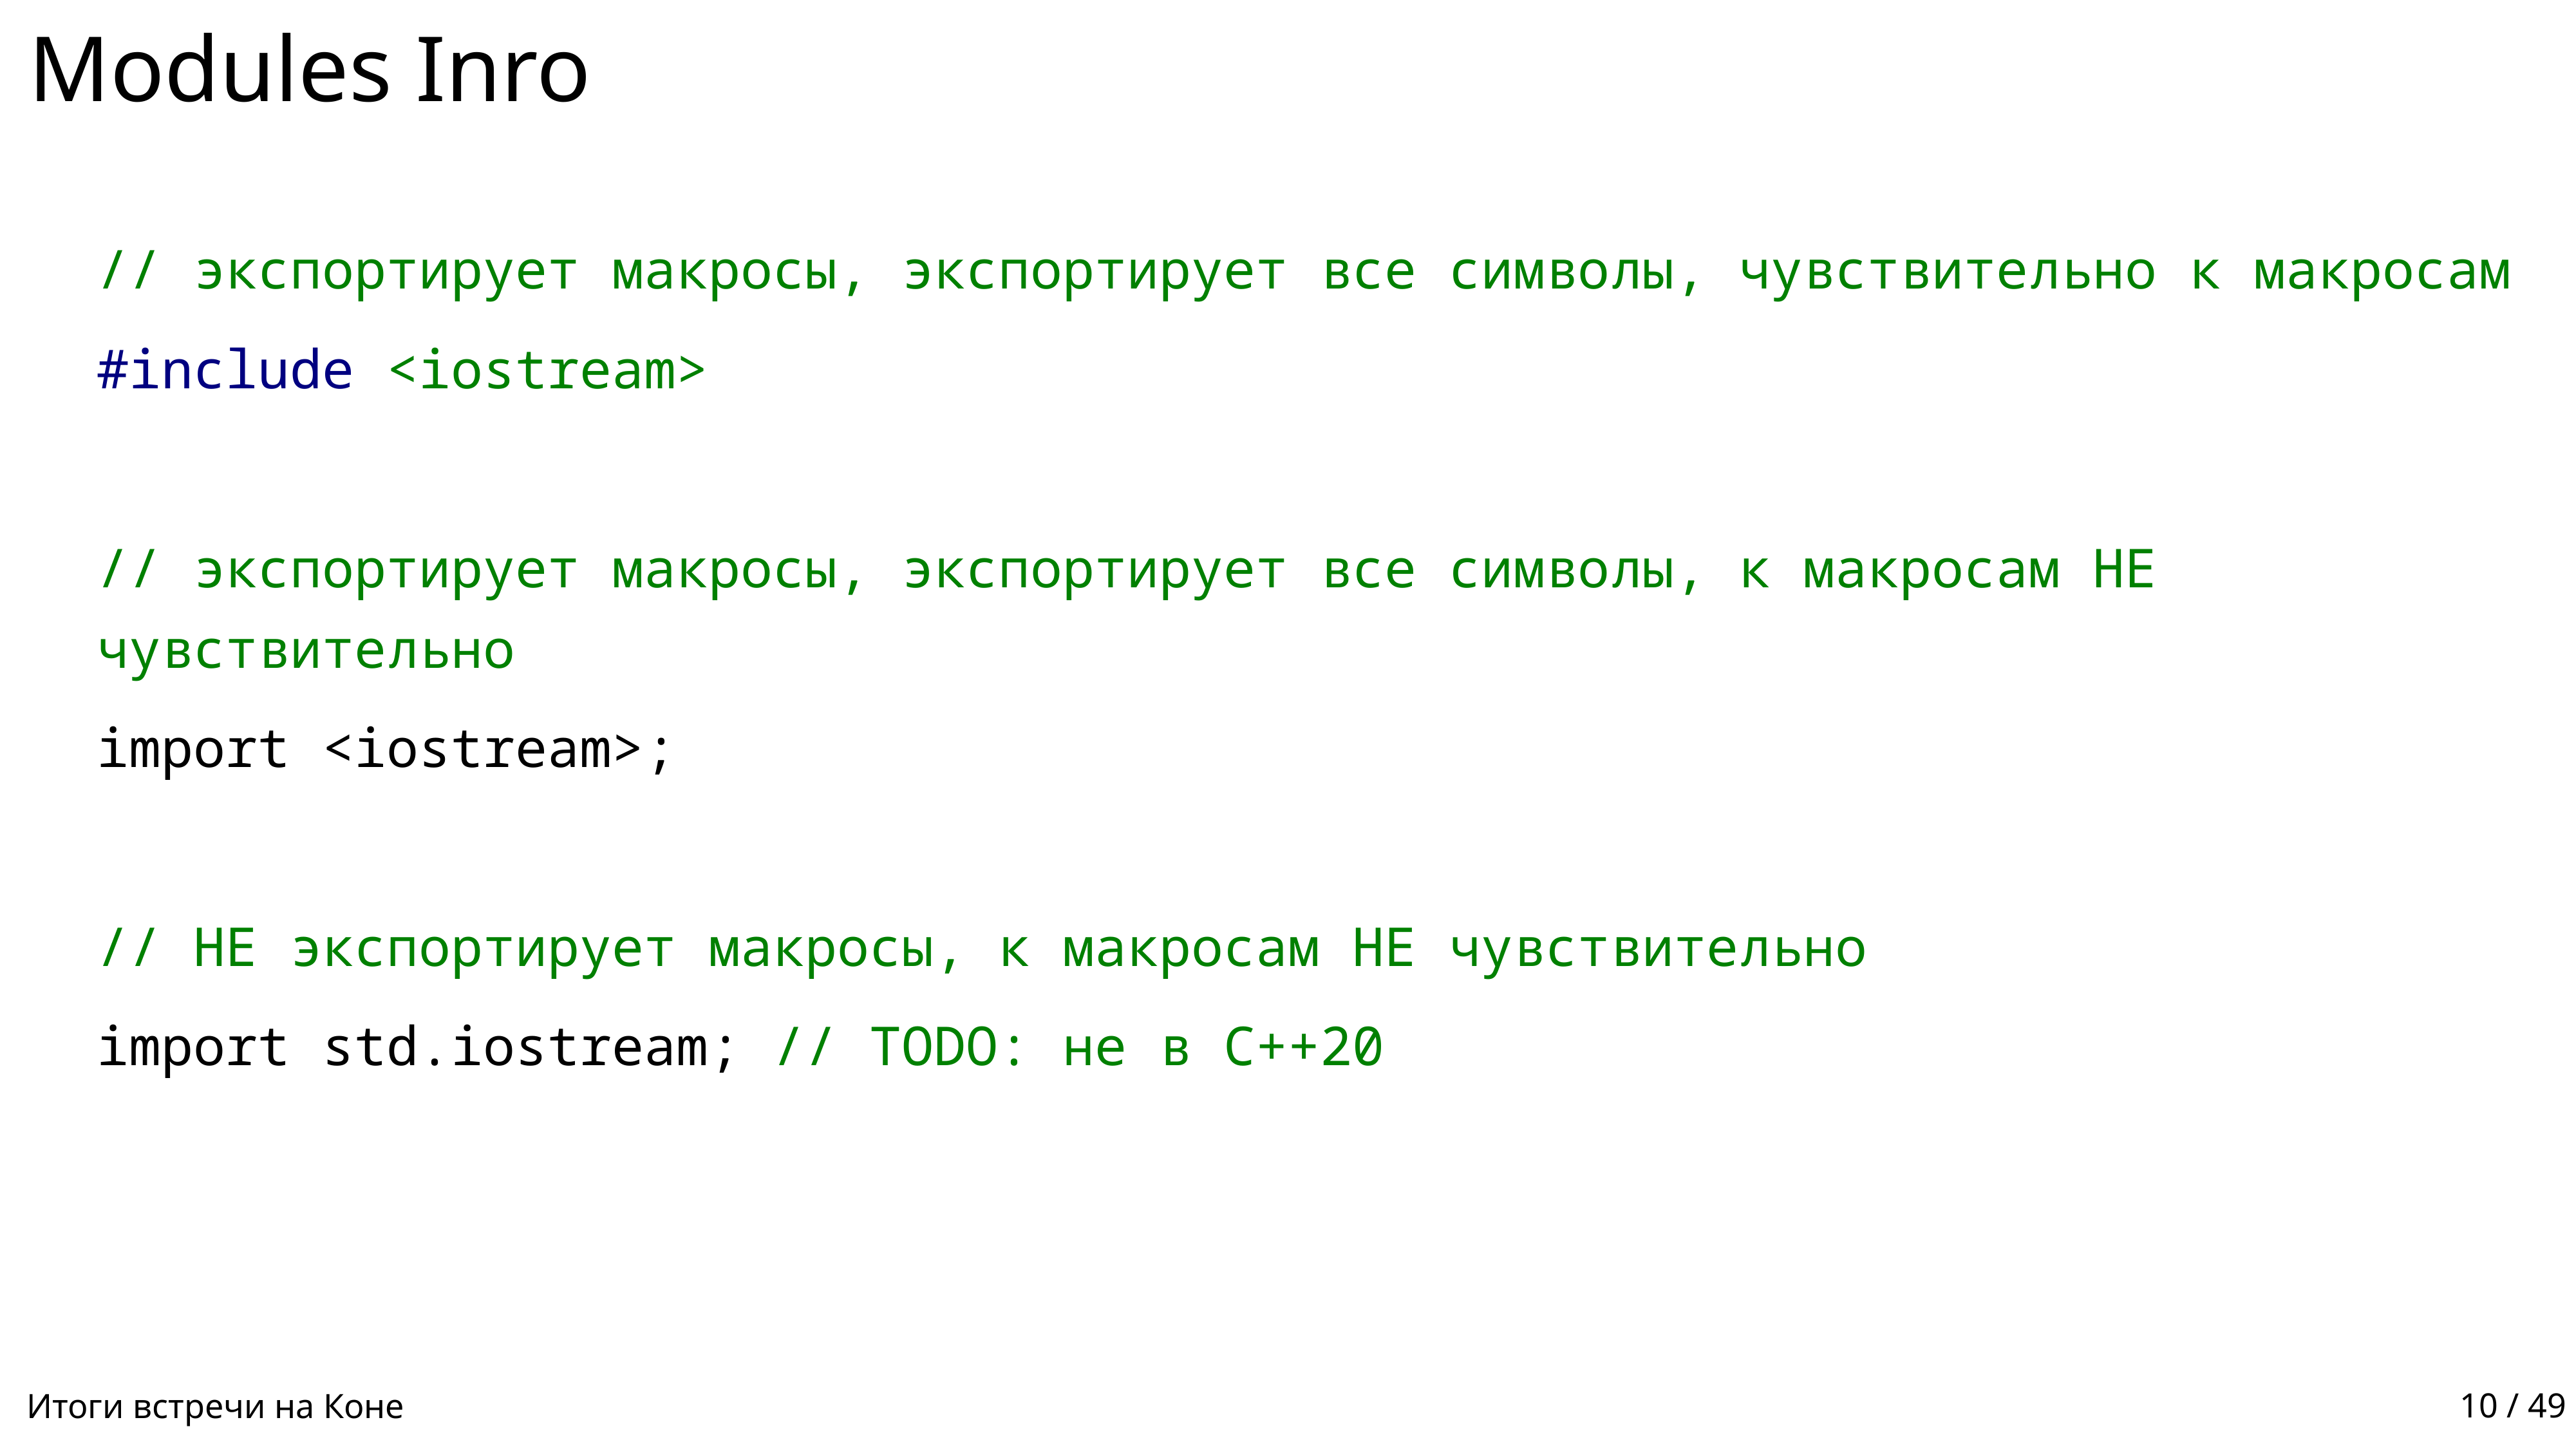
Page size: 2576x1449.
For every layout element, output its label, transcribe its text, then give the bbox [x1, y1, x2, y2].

list <number> / 49 [1479, 1376, 2576, 1431]
list Итоги встречи на Коне [17, 1376, 1114, 1431]
list // экспортирует макросы, экспортирует все символы, чувствительно к макросам #include <iostream> // экспортирует макросы, экспортирует все символы, к макросам НЕ чувствительно import <iostream>; // НЕ экспортирует макросы, к макросам НЕ чувствительно import std.iostream; // TODO: не в C++20 [87, 214, 2550, 1382]
title Modules Inro [19, 19, 2550, 155]
